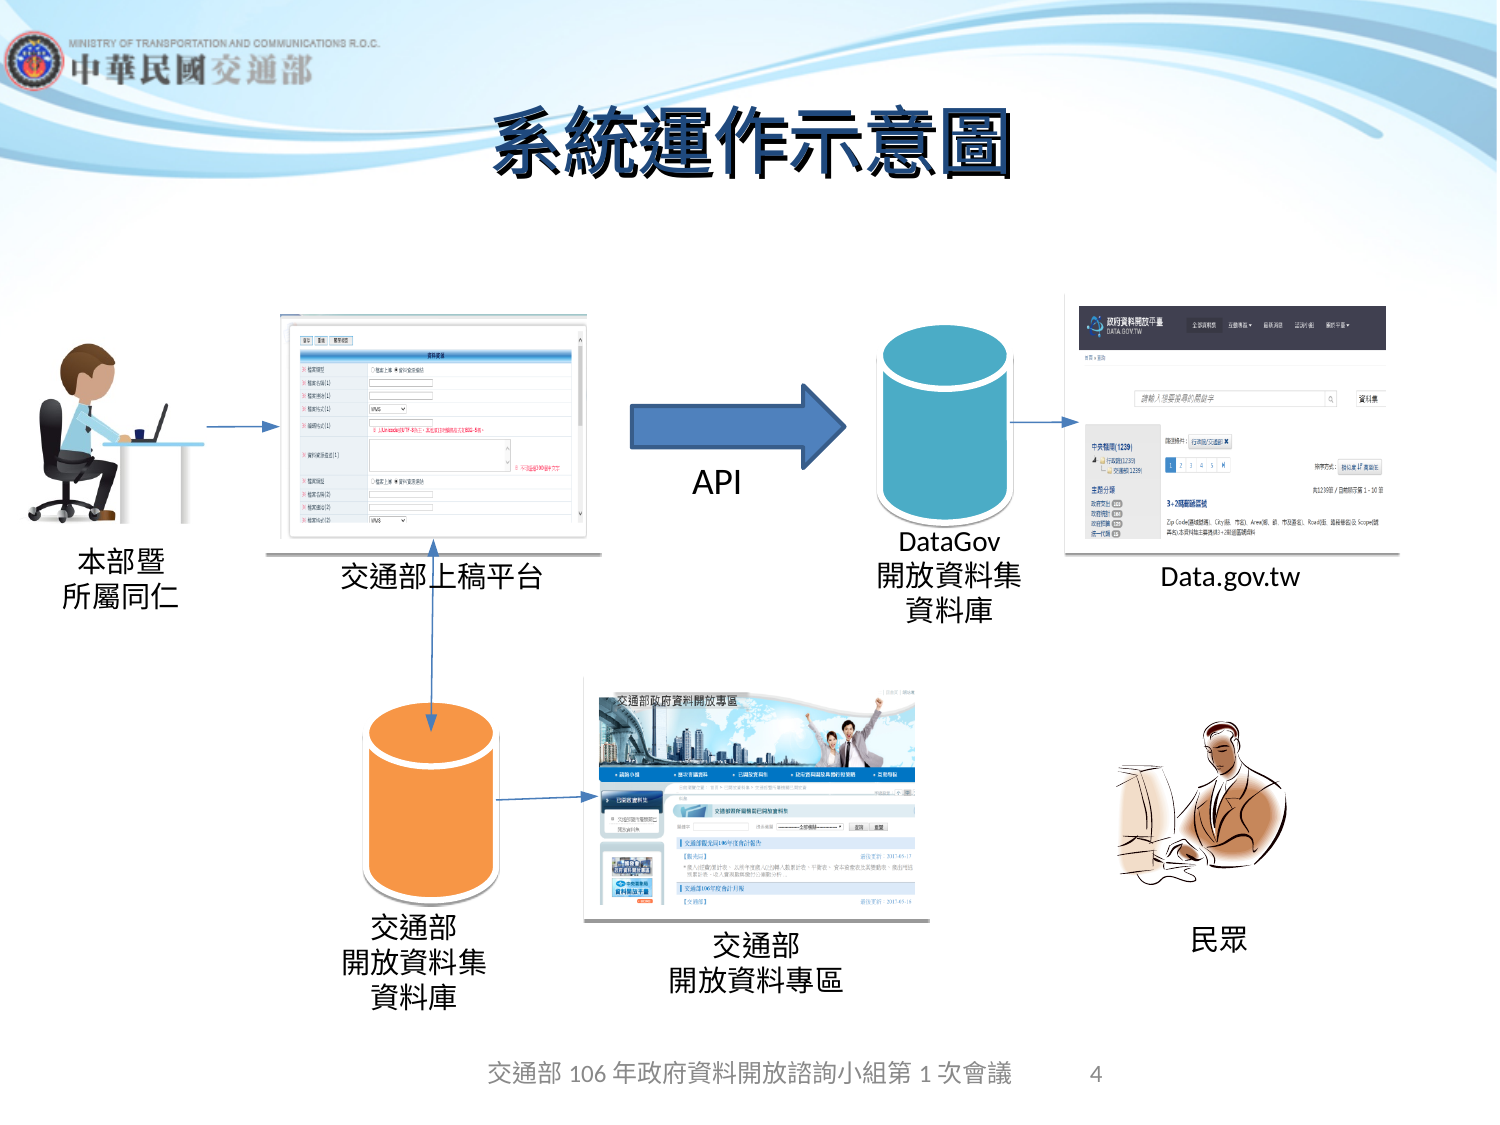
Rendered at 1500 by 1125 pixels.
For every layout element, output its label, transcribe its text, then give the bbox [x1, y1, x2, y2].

text_box DataGov 開放資料集 資料庫 [860, 515, 1039, 637]
text_box [631, 385, 845, 469]
text_box API [677, 449, 759, 510]
picture [17, 326, 207, 528]
text_box 交通部上稿平台 [324, 550, 562, 602]
text_box 民眾 [1175, 914, 1265, 965]
text_box 交通部106年政府資料開放諮詢小組第1次會議 [442, 1042, 1058, 1103]
text_box Data.gov.tw [1144, 549, 1317, 601]
text_box 本部暨 所屬同仁 [47, 536, 196, 622]
text_box [879, 321, 1010, 515]
picture [1079, 305, 1387, 539]
title 系統運作示意圖 [75, 45, 1426, 233]
picture [279, 314, 588, 539]
text_box 交通部 開放資料專區 [653, 919, 861, 1006]
text_box 4 [1074, 1042, 1426, 1103]
picture [598, 687, 916, 905]
picture [1116, 720, 1292, 887]
text_box 交通部 開放資料集 資料庫 [325, 902, 503, 1024]
text_box [366, 699, 497, 901]
